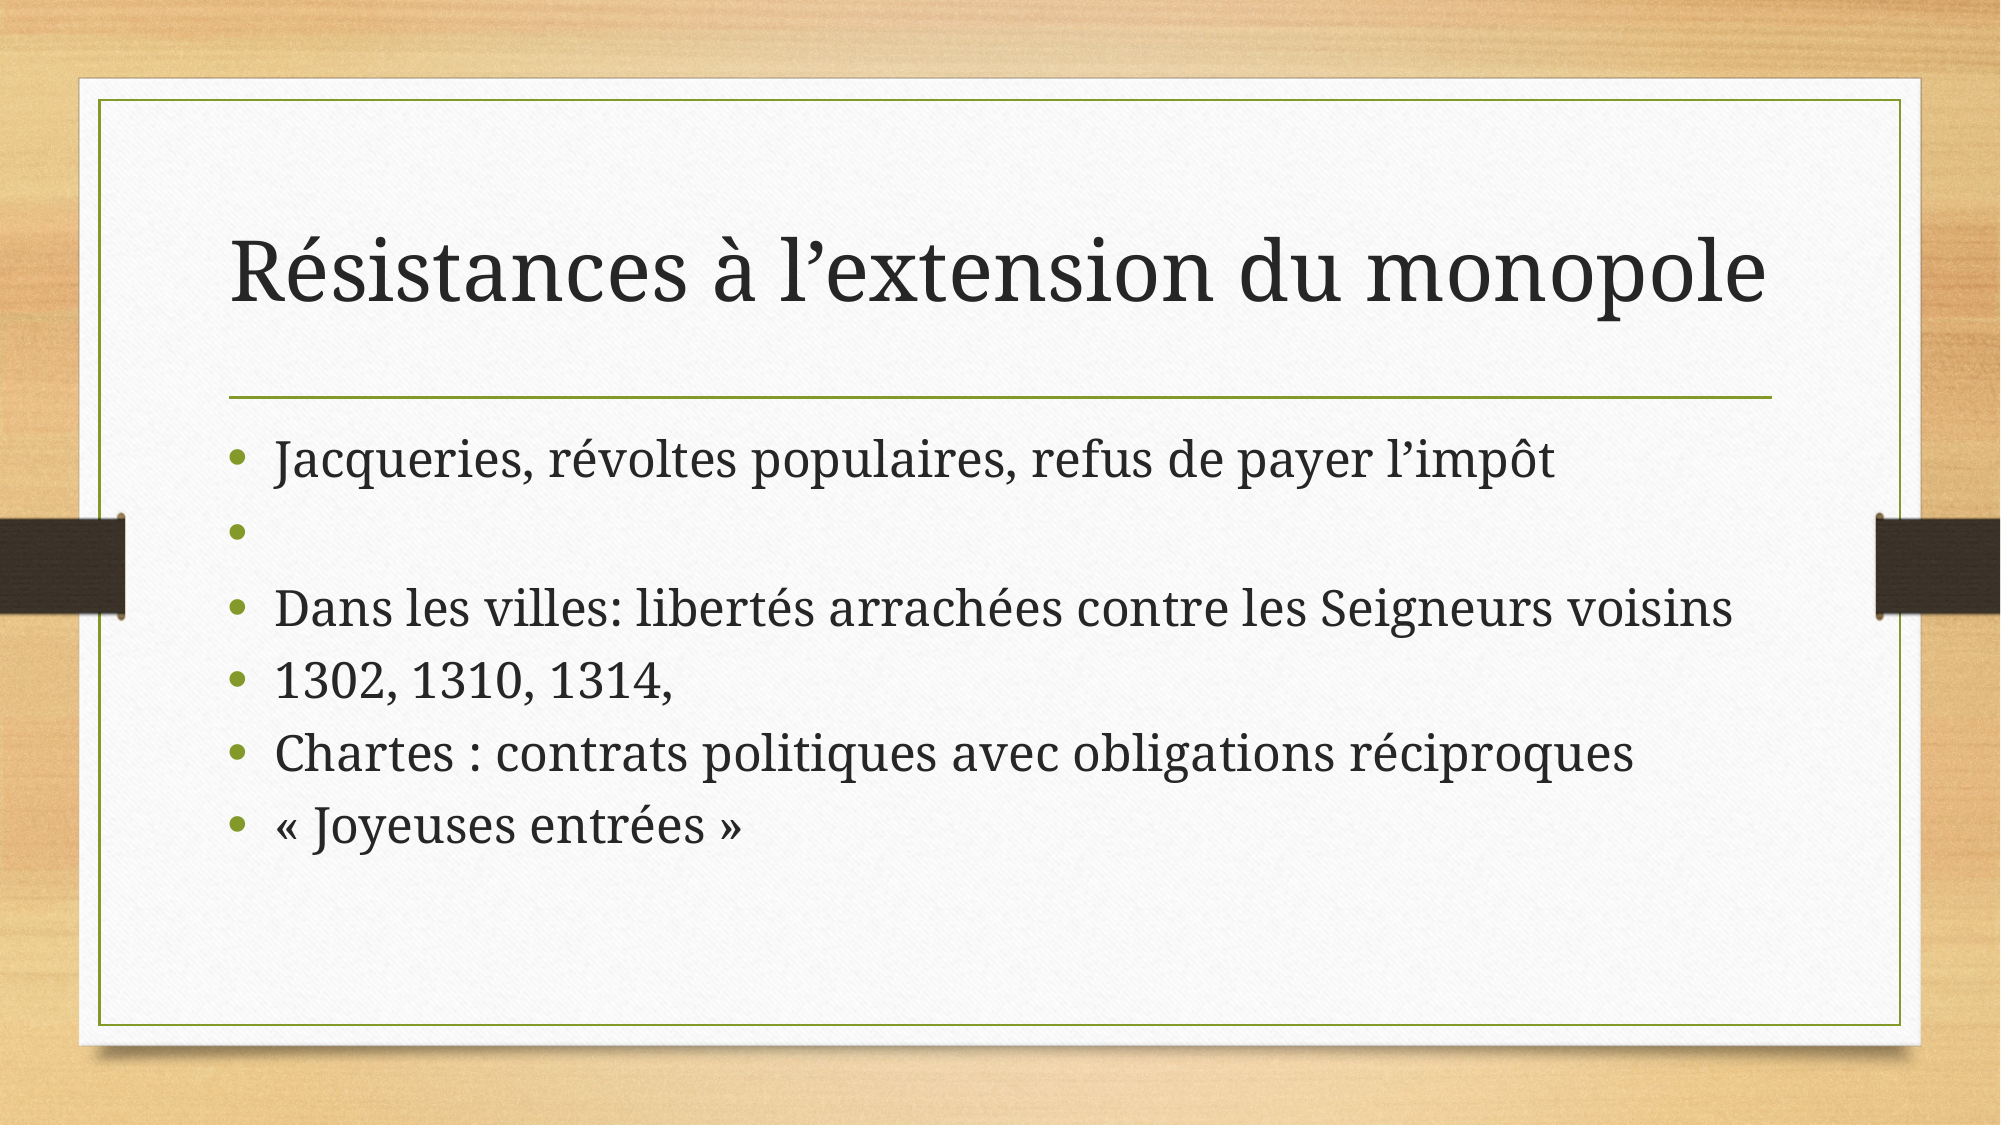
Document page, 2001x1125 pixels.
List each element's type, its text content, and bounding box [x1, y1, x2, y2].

list Jacqueries, révoltes populaires, refus de payer l’impôt Dans les villes: libertés arrachées contre les Seigneurs voisins 1302, 1310, 1314, Chartes : contrats politiques avec obligations réciproques « Joyeuses entrées » [212, 419, 1788, 964]
title Résistances à l’extension du monopole [212, 161, 1788, 376]
